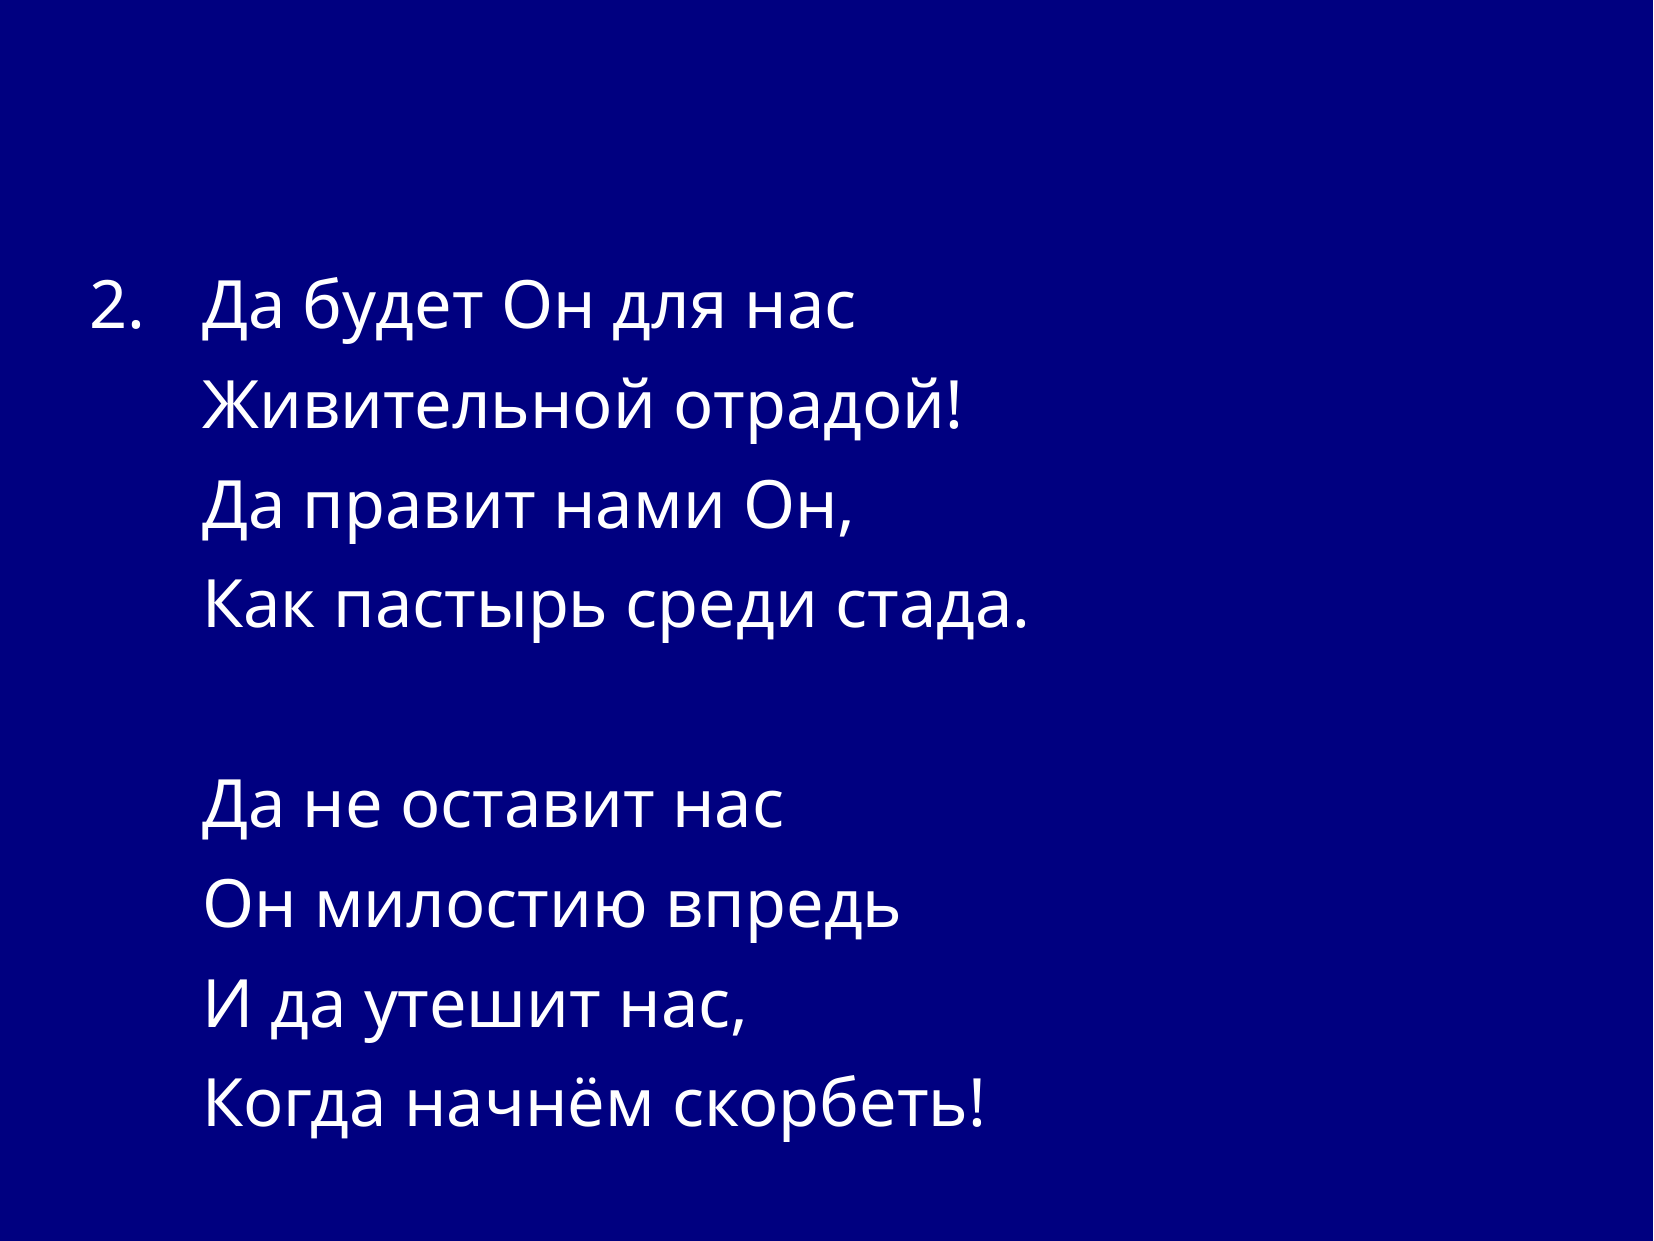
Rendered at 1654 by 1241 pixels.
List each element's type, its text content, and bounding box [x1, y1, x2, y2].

text_box 2. Да будет Он для нас Живительной отрадой! Да правит нами Он, Как пастырь среди стада. Да не оставит нас Он милостию впредь И да утешит нас, Когда начнём скорбеть! [75, 150, 1576, 1163]
